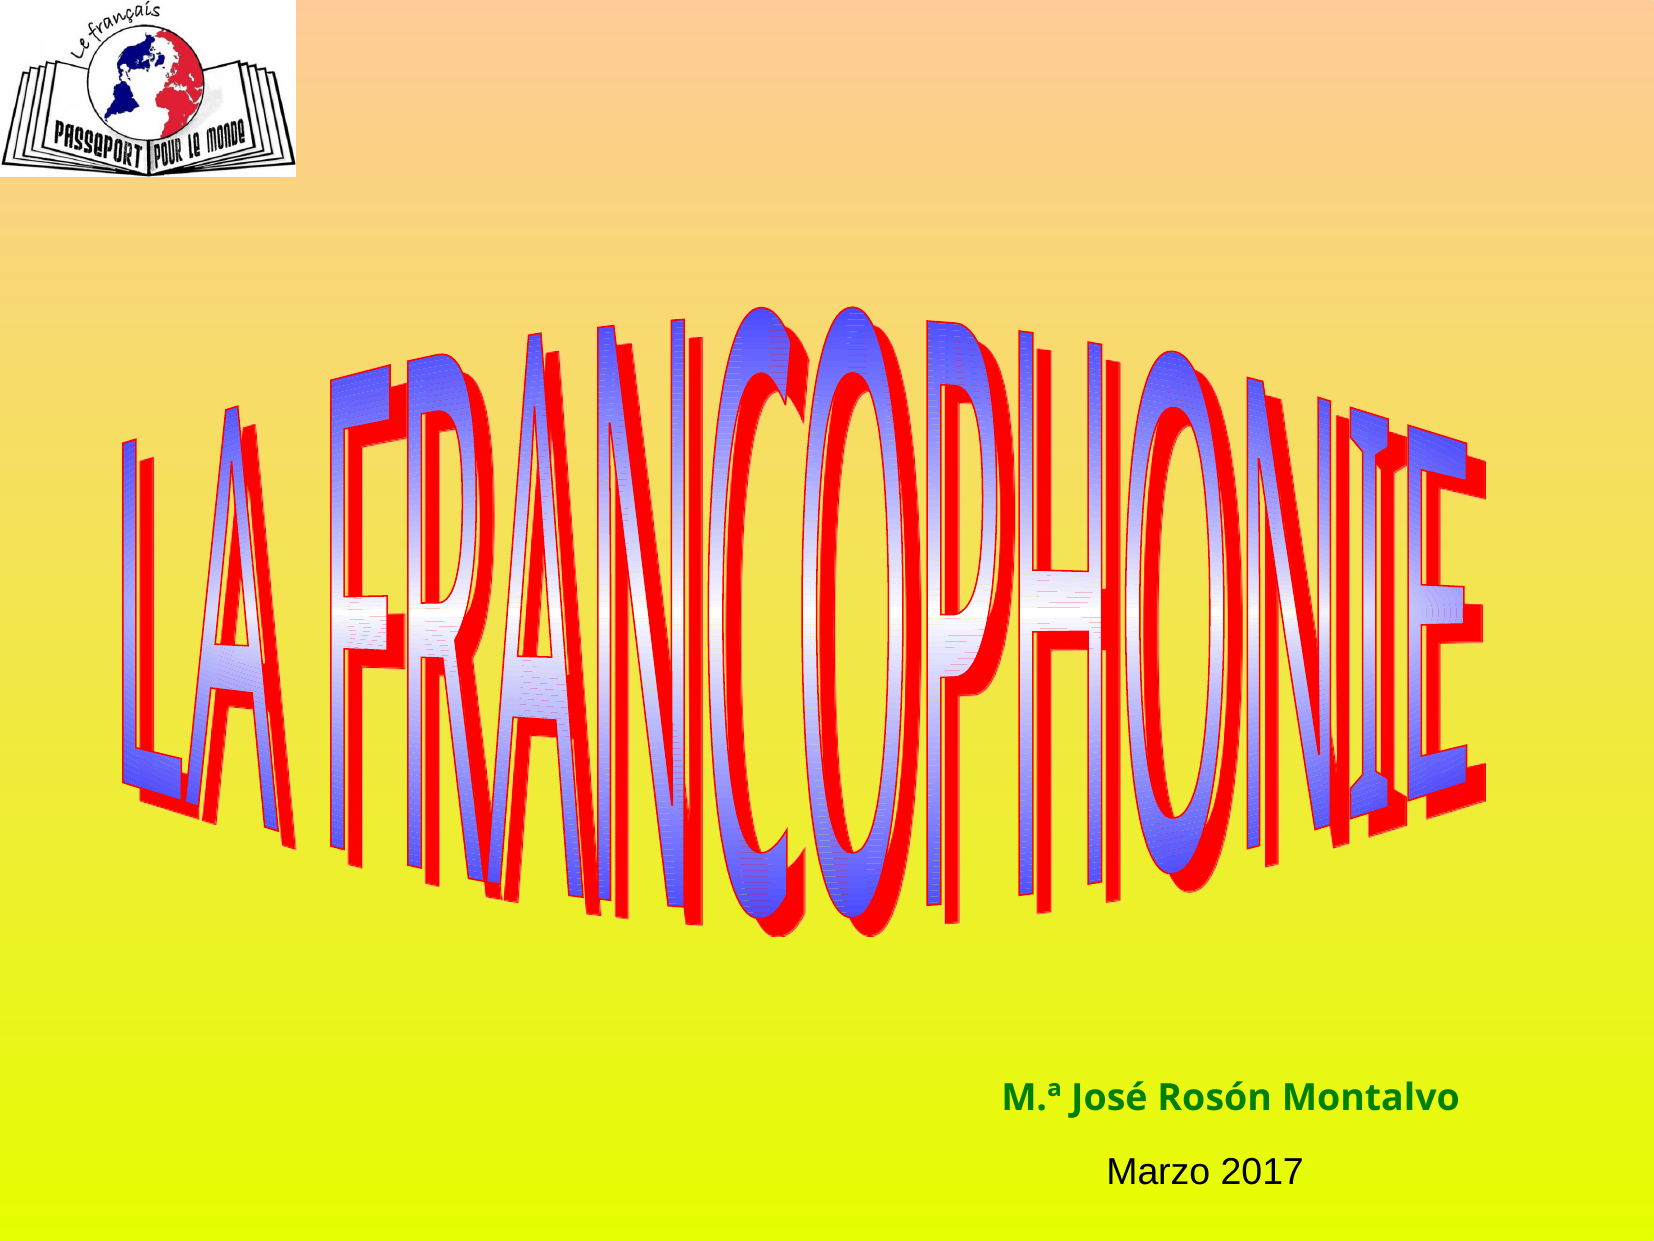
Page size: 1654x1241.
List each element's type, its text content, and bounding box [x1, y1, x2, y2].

text_box LA FRANCOPHONIE [708, 307, 792, 919]
text_box LA FRANCOPHONIE [597, 319, 685, 907]
text_box LA FRANCOPHONIE [185, 406, 279, 832]
text_box LA FRANCOPHONIE [330, 365, 391, 850]
text_box LA FRANCOPHONIE [1125, 351, 1224, 874]
text_box LA FRANCOPHONIE [927, 320, 997, 906]
text_box Marzo 2017 [1091, 1142, 1334, 1200]
text_box LA FRANCOPHONIE [407, 354, 485, 882]
text_box LA FRANCOPHONIE [1019, 331, 1102, 896]
text_box LA FRANCOPHONIE [1408, 425, 1467, 801]
picture [0, 0, 296, 177]
text_box LA FRANCOPHONIE [122, 439, 182, 801]
text_box M.ª José Rosón Montalvo [986, 1063, 1561, 1143]
text_box LA FRANCOPHONIE [486, 333, 583, 898]
text_box LA FRANCOPHONIE [1350, 407, 1389, 819]
text_box LA FRANCOPHONIE [802, 307, 903, 918]
text_box LA FRANCOPHONIE [1247, 377, 1331, 849]
